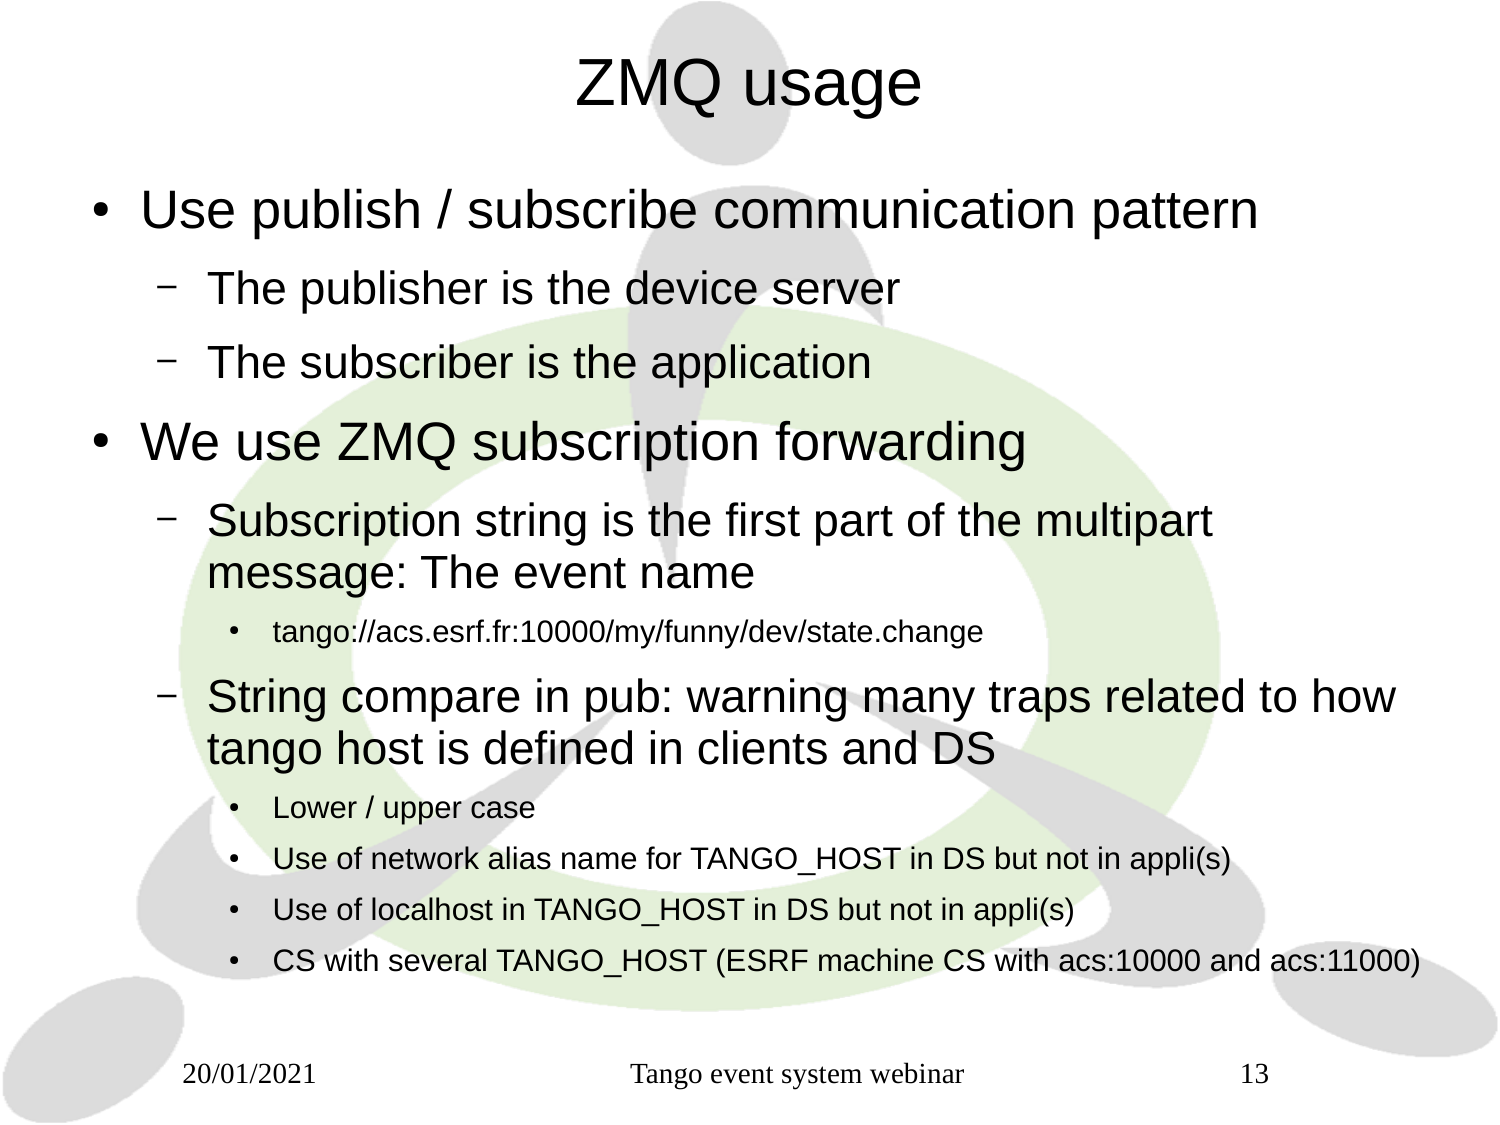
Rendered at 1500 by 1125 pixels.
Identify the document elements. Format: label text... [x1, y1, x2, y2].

list Use publish / subscribe communication pattern The publisher is the device server The subscriber is the application We use ZMQ subscription forwarding Subscription string is the first part of the multipart message: The event name tango://acs.esrf.fr:10000/my/funny/dev/state.change String compare in pub: warning many traps related to how tango host is defined in clients and DS Lower / upper case Use of network alias name for TANGO_HOST in DS but not in appli(s) Use of localhost in TANGO_HOST in DS but not in appli(s) CS with several TANGO_HOST (ESRF machine CS with acs:10000 and acs:11000) [75, 179, 1425, 991]
picture [0, 0, 1500, 1125]
title ZMQ usage [75, 29, 1426, 136]
